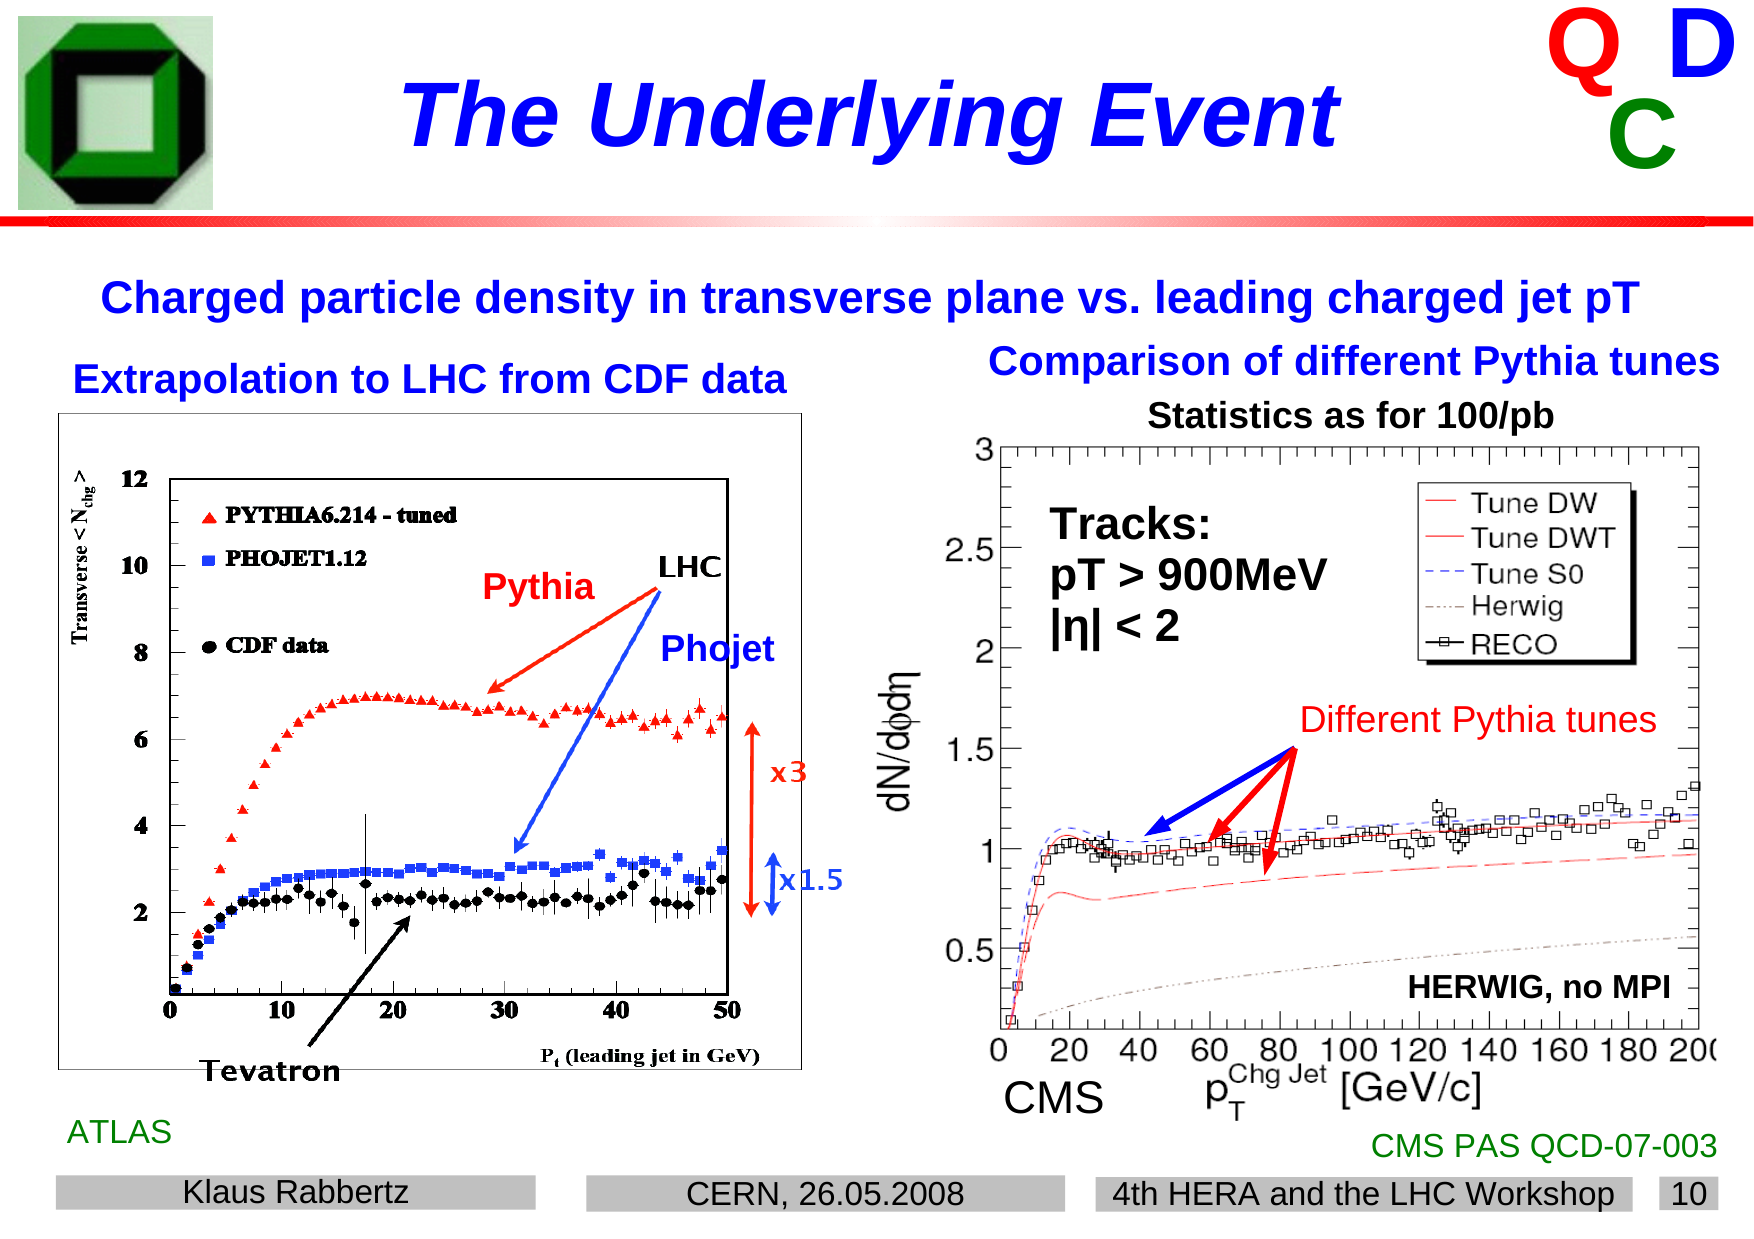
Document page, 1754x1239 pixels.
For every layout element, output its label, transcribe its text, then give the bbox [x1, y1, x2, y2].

picture [54, 409, 846, 1086]
text_box Charged particle density in transverse plane vs. leading charged jet pT [88, 260, 1698, 336]
text_box HERWIG, no MPI [1395, 956, 1684, 1018]
text_box CMS [991, 1060, 1115, 1136]
title The Underlying Event [222, 11, 1516, 219]
text_box ATLAS [55, 1102, 185, 1163]
text_box Pythia [470, 553, 607, 620]
text_box Comparison of different Pythia tunes [976, 326, 1735, 397]
text_box Extrapolation to LHC from CDF data [60, 343, 800, 414]
picture [18, 16, 213, 210]
text_box Phojet [648, 616, 788, 682]
picture [861, 428, 1722, 1128]
text_box Tracks: pT > 900MeV |η| < 2 [1037, 485, 1335, 664]
text_box Statistics as for 100/pb [1135, 382, 1568, 449]
text_box Different Pythia tunes [1287, 687, 1671, 753]
text_box CMS PAS QCD-07-003 [1358, 1115, 1731, 1177]
